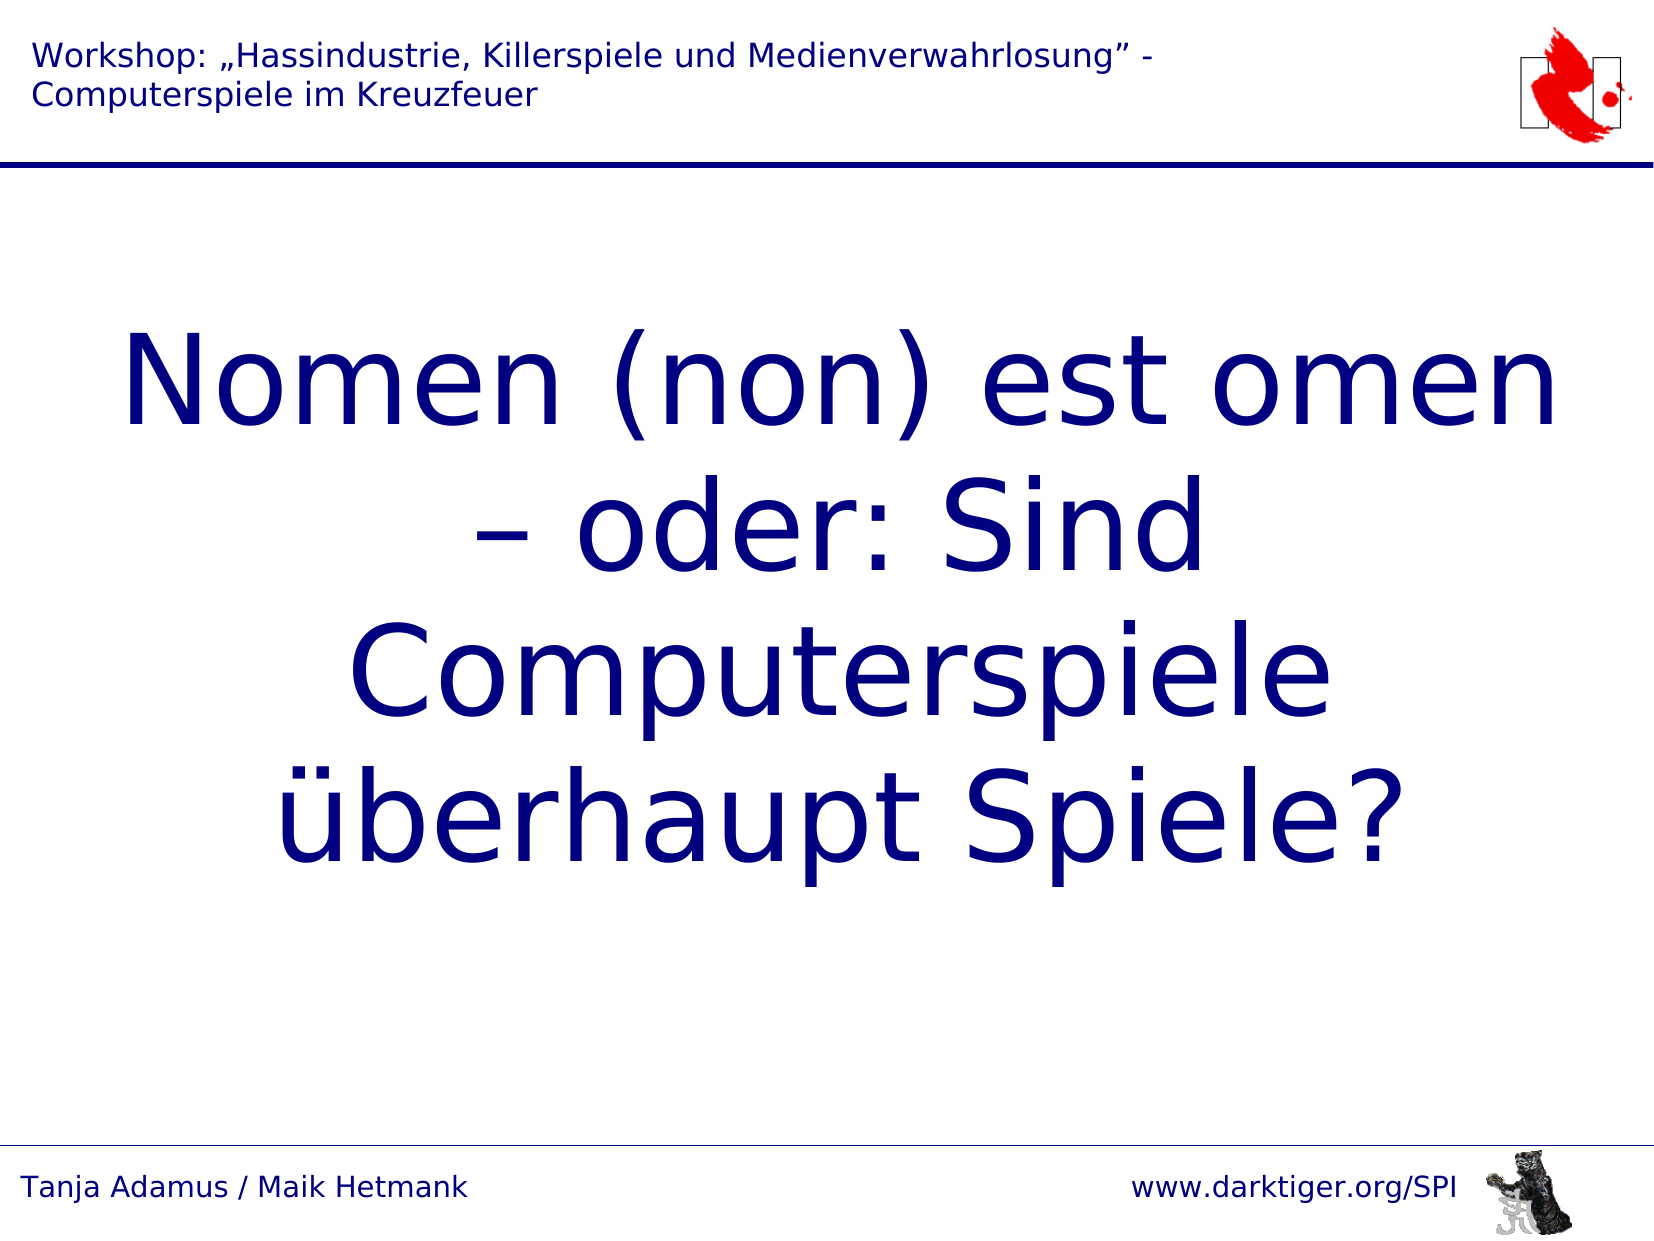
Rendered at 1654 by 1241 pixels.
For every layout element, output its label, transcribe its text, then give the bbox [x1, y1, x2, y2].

picture [1486, 1150, 1572, 1235]
picture [1503, 16, 1632, 148]
text_box Nomen (non) est omen – oder: Sind Computerspiele überhaupt Spiele? [59, 301, 1625, 899]
text_box Workshop: „Hassindustrie, Killerspiele und Medienverwahrlosung” - Computerspiele im Kreuzfeuer [16, 29, 1418, 178]
